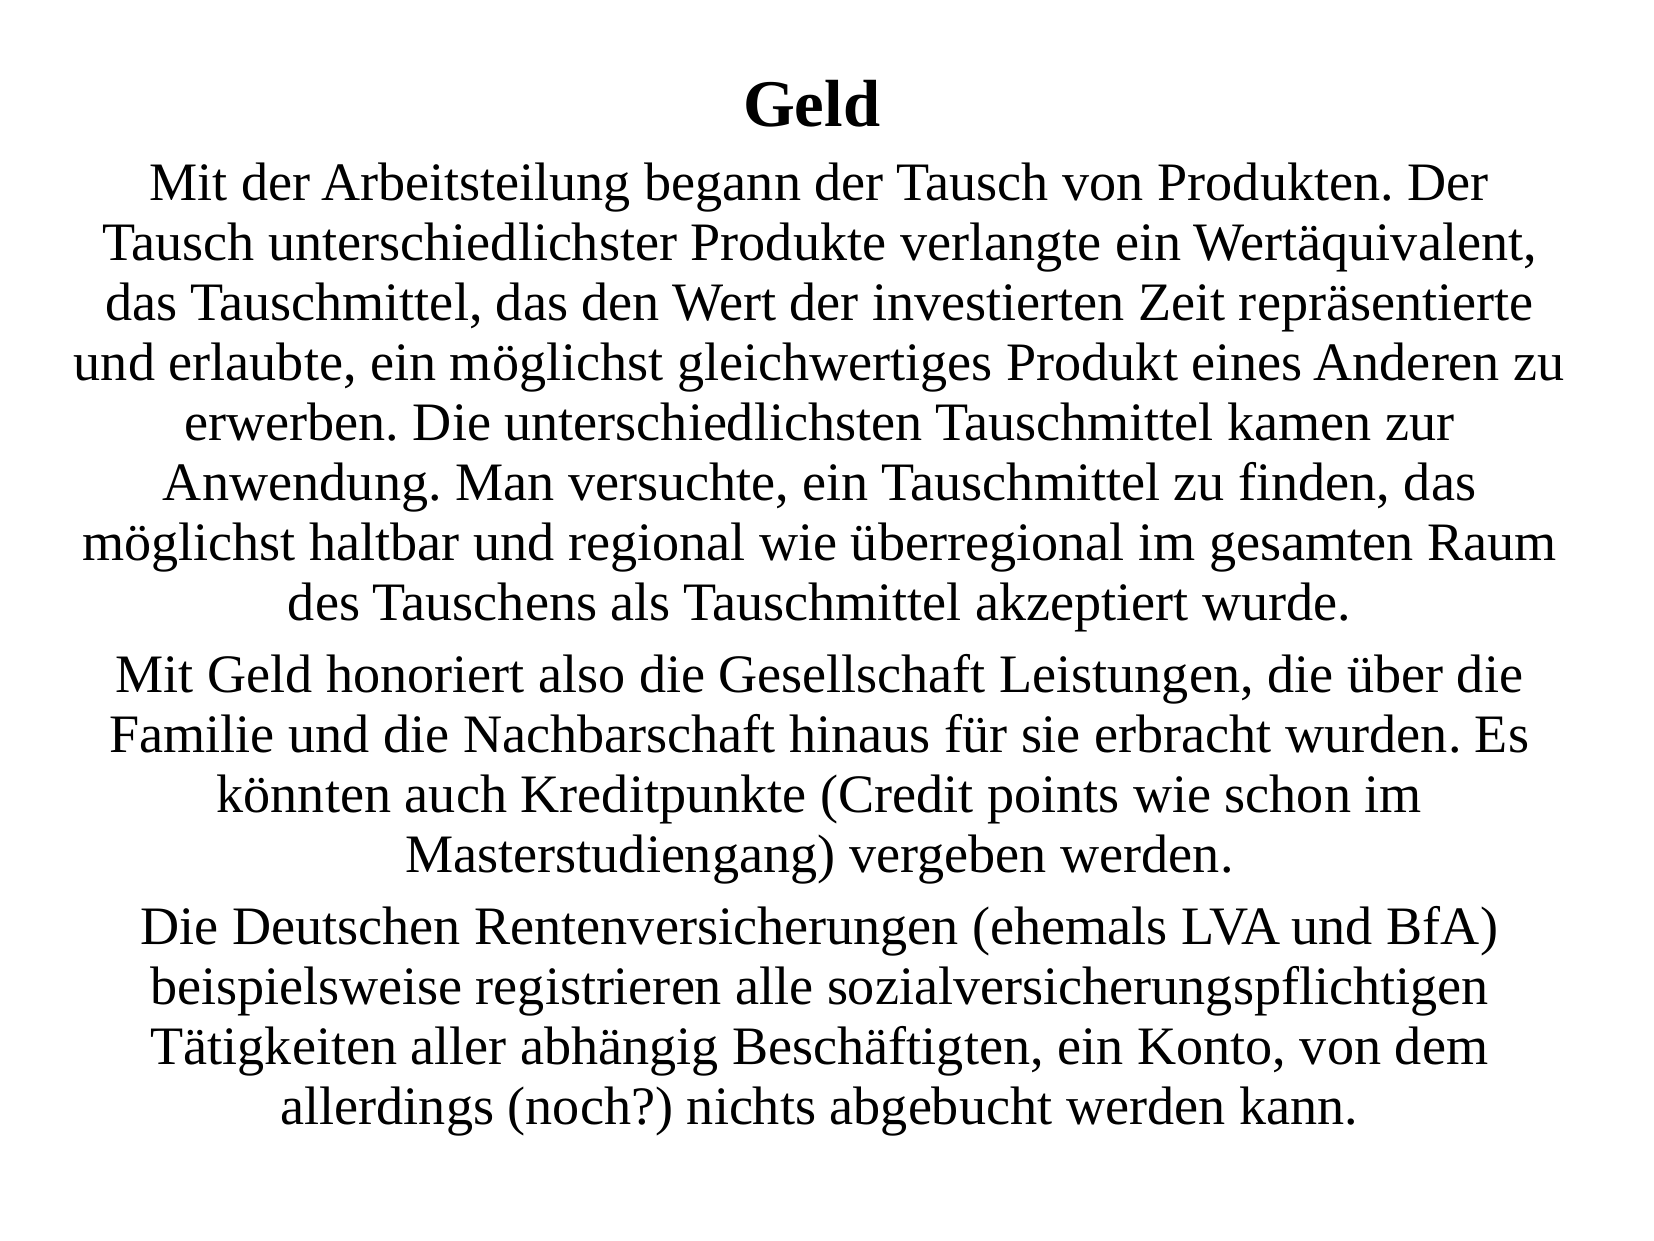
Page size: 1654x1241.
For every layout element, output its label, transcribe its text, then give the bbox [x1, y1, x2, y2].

text_box Geld Mit der Arbeitsteilung begann der Tausch von Produkten. Der Tausch unterschiedlichster Produkte verlangte ein Wertäquivalent, das Tauschmittel, das den Wert der investierten Zeit repräsentierte und erlaubte, ein möglichst gleichwertiges Produkt eines Anderen zu erwerben. Die unterschiedlichsten Tauschmittel kamen zur Anwendung. Man versuchte, ein Tauschmittel zu finden, das möglichst haltbar und regional wie überregional im gesamten Raum des Tauschens als Tauschmittel akzeptiert wurde. Mit Geld honoriert also die Gesellschaft Leistungen, die über die Familie und die Nachbarschaft hinaus für sie erbracht wurden. Es könnten auch Kreditpunkte (Credit points wie schon im Masterstudiengang) vergeben werden. Die Deutschen Rentenversicherungen (ehemals LVA und BfA) beispielsweise registrieren alle sozialversicherungspflichtigen Tätigkeiten aller abhängig Beschäftigten, ein Konto, von dem allerdings (noch?) nichts abgebucht werden kann. [59, 59, 1595, 1144]
